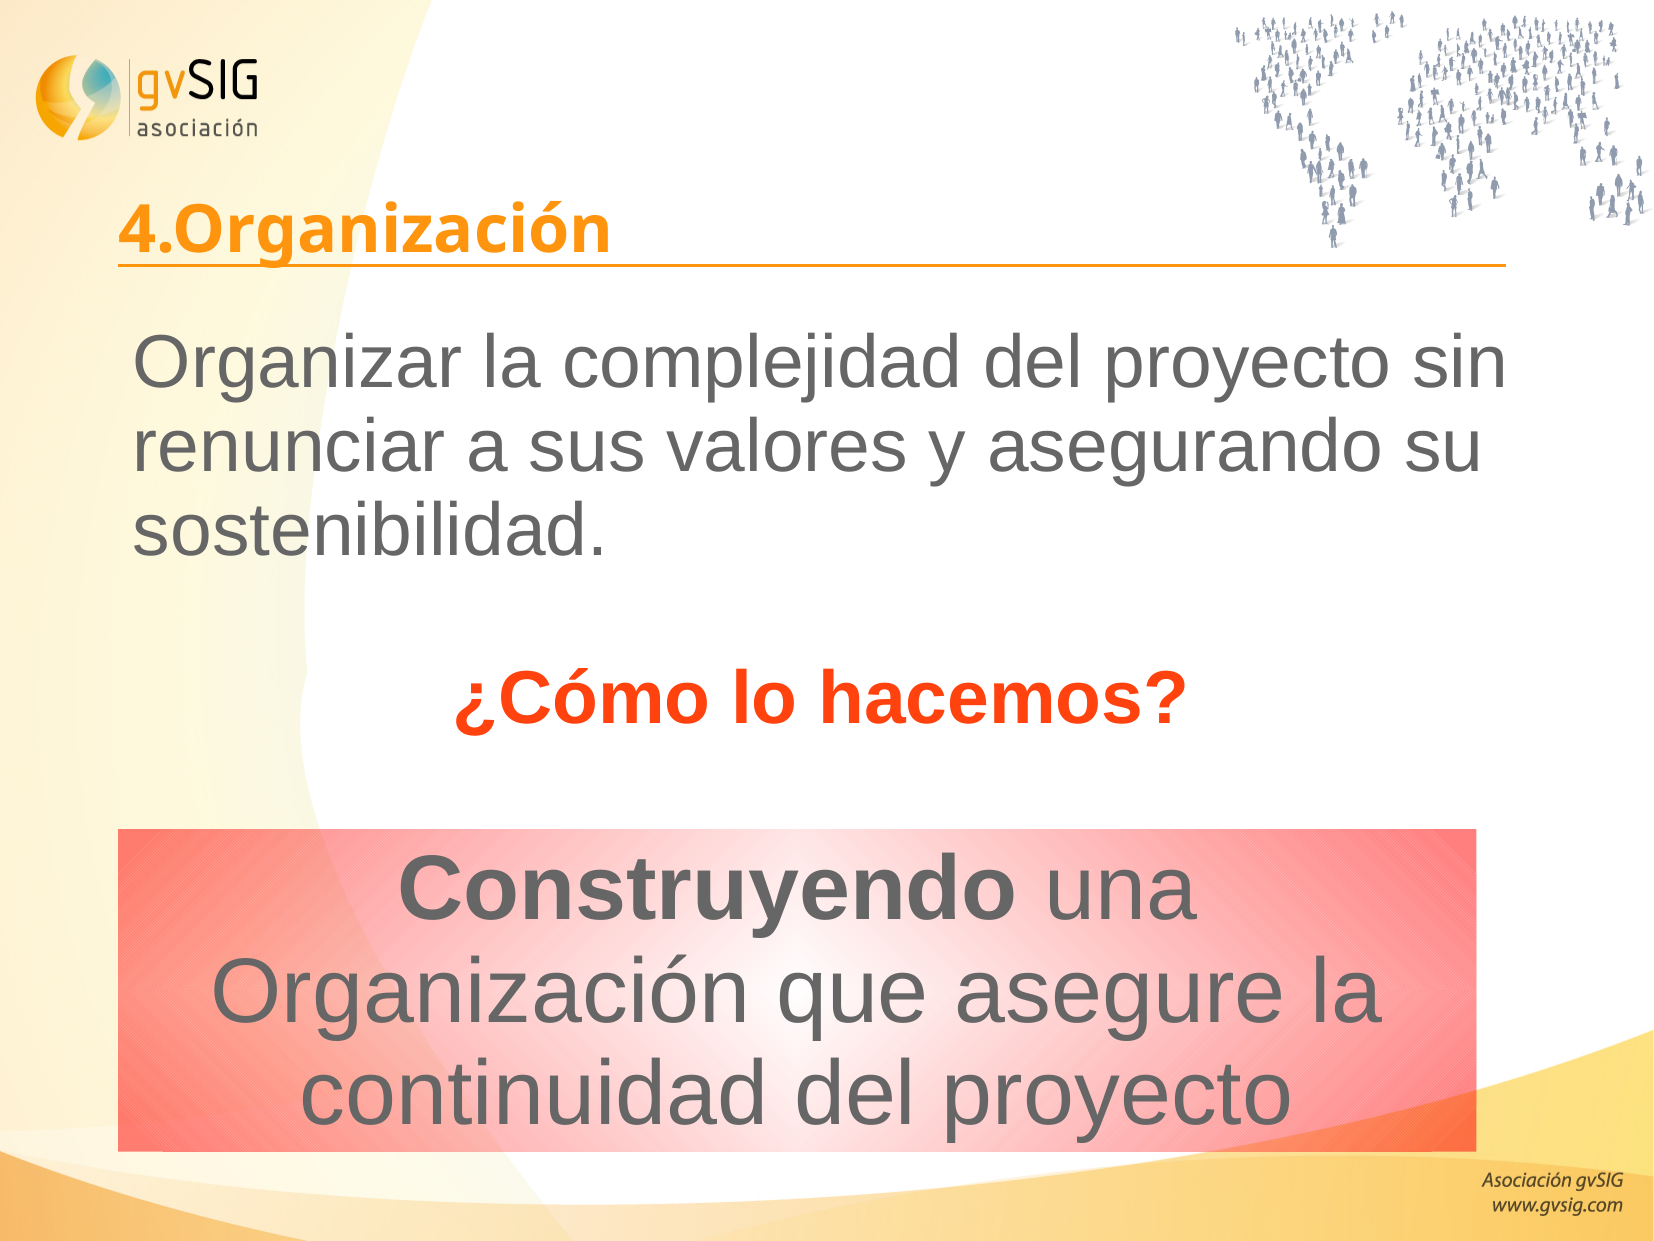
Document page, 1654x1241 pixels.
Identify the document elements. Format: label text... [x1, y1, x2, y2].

title 4.Organización [118, 177, 1607, 276]
text_box Construyendo una Organización que asegure la continuidad del proyecto [118, 829, 1477, 1152]
picture [0, 0, 1654, 1241]
text_box Organizar la complejidad del proyecto sin renunciar a sus valores y asegurando su sostenibilidad. ¿Cómo lo hacemos? [118, 311, 1536, 747]
